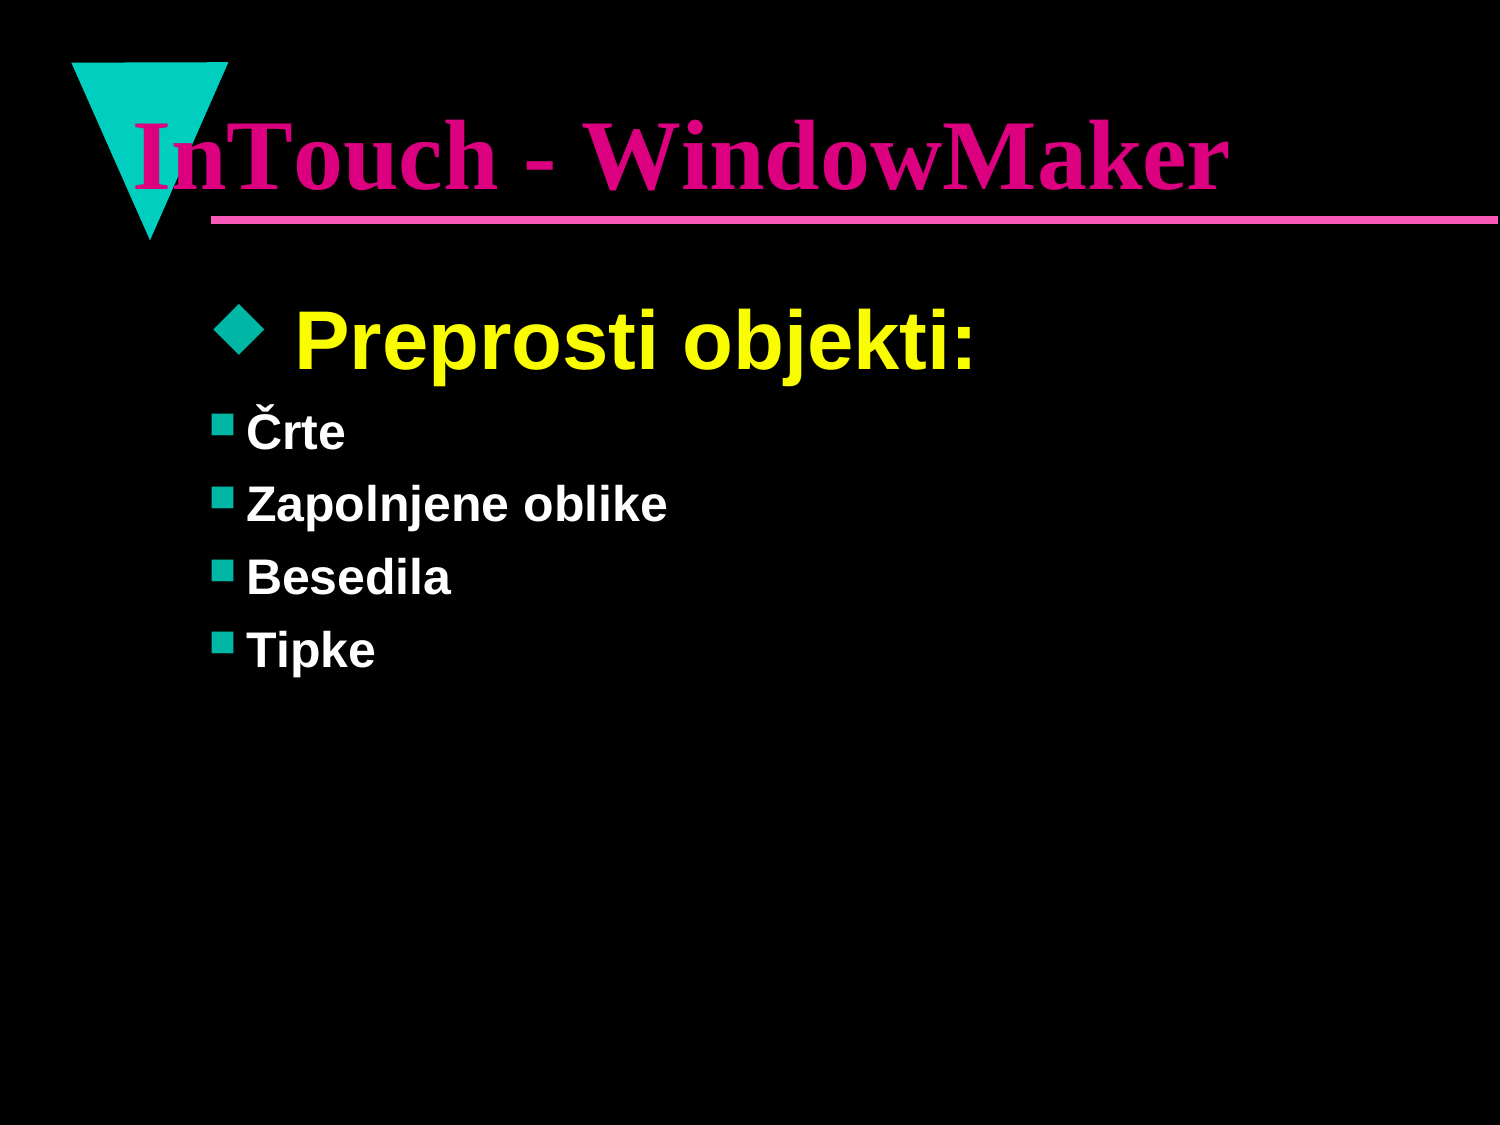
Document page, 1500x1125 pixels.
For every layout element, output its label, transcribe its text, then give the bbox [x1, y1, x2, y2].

list Preprosti objekti: Črte Zapolnjene oblike Besedila Tipke [118, 289, 1498, 965]
title InTouch - WindowMaker [117, 63, 1500, 251]
